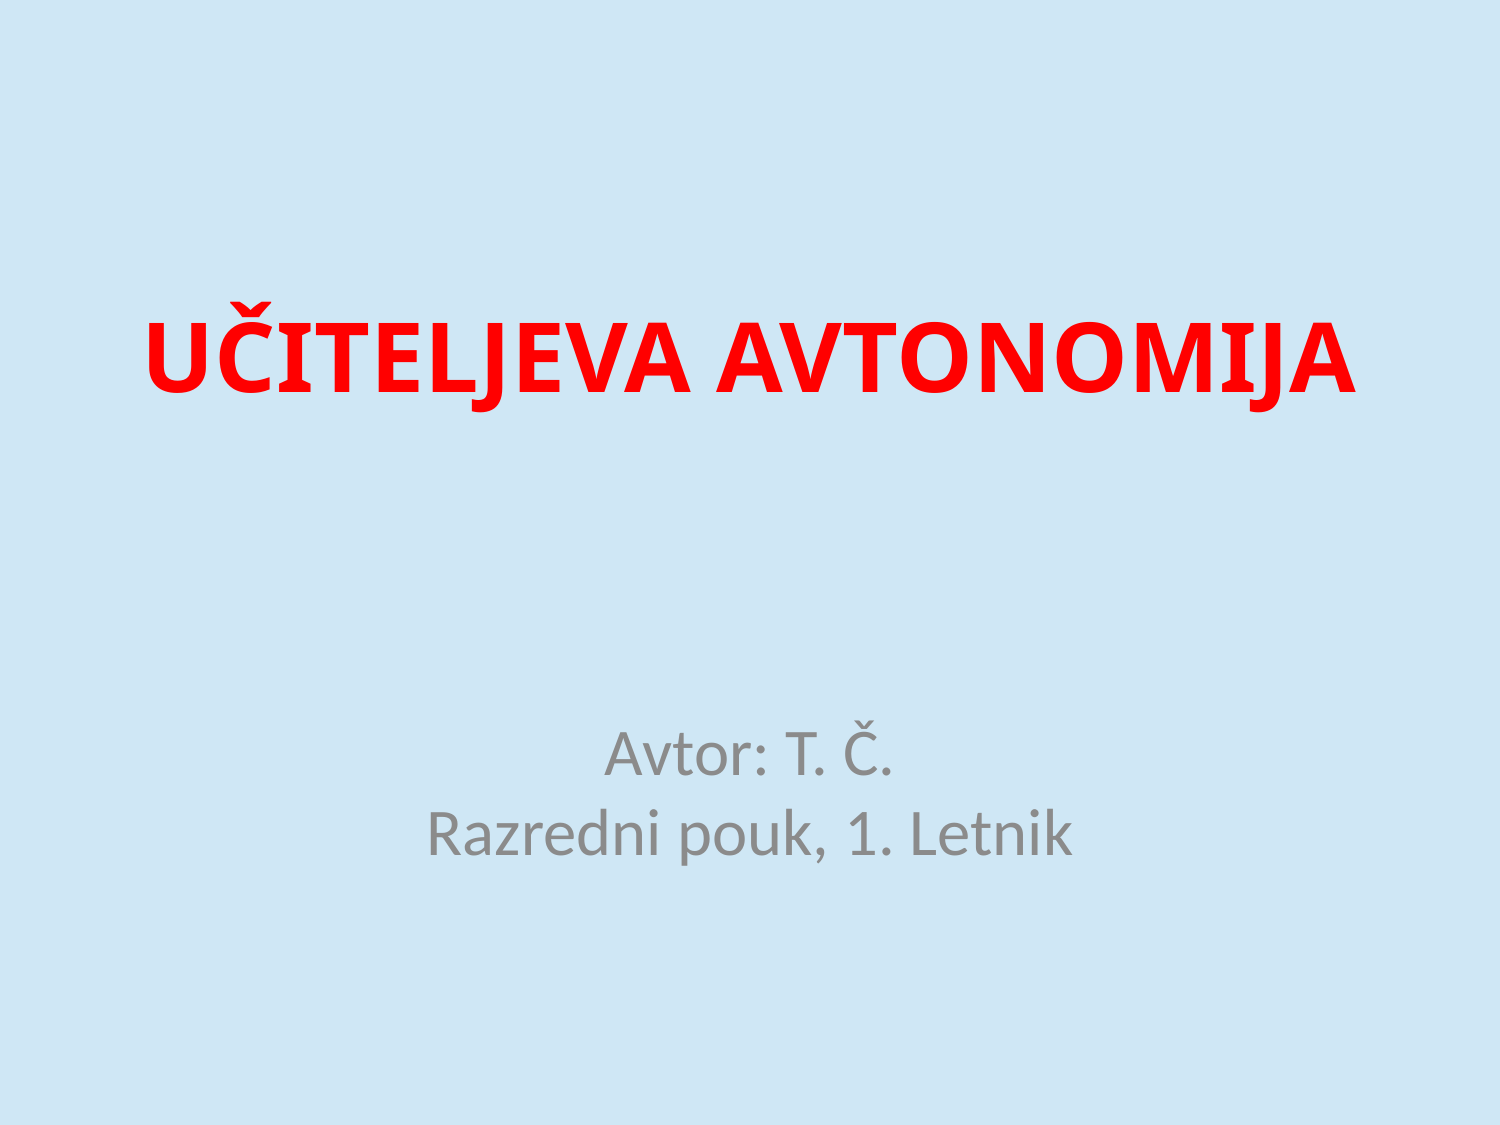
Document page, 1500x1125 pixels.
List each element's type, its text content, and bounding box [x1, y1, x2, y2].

subtitle Avtor: T. Č. Razredni pouk, 1. Letnik [225, 637, 1275, 925]
title UČITELJEVA AVTONOMIJA [112, 208, 1388, 450]
